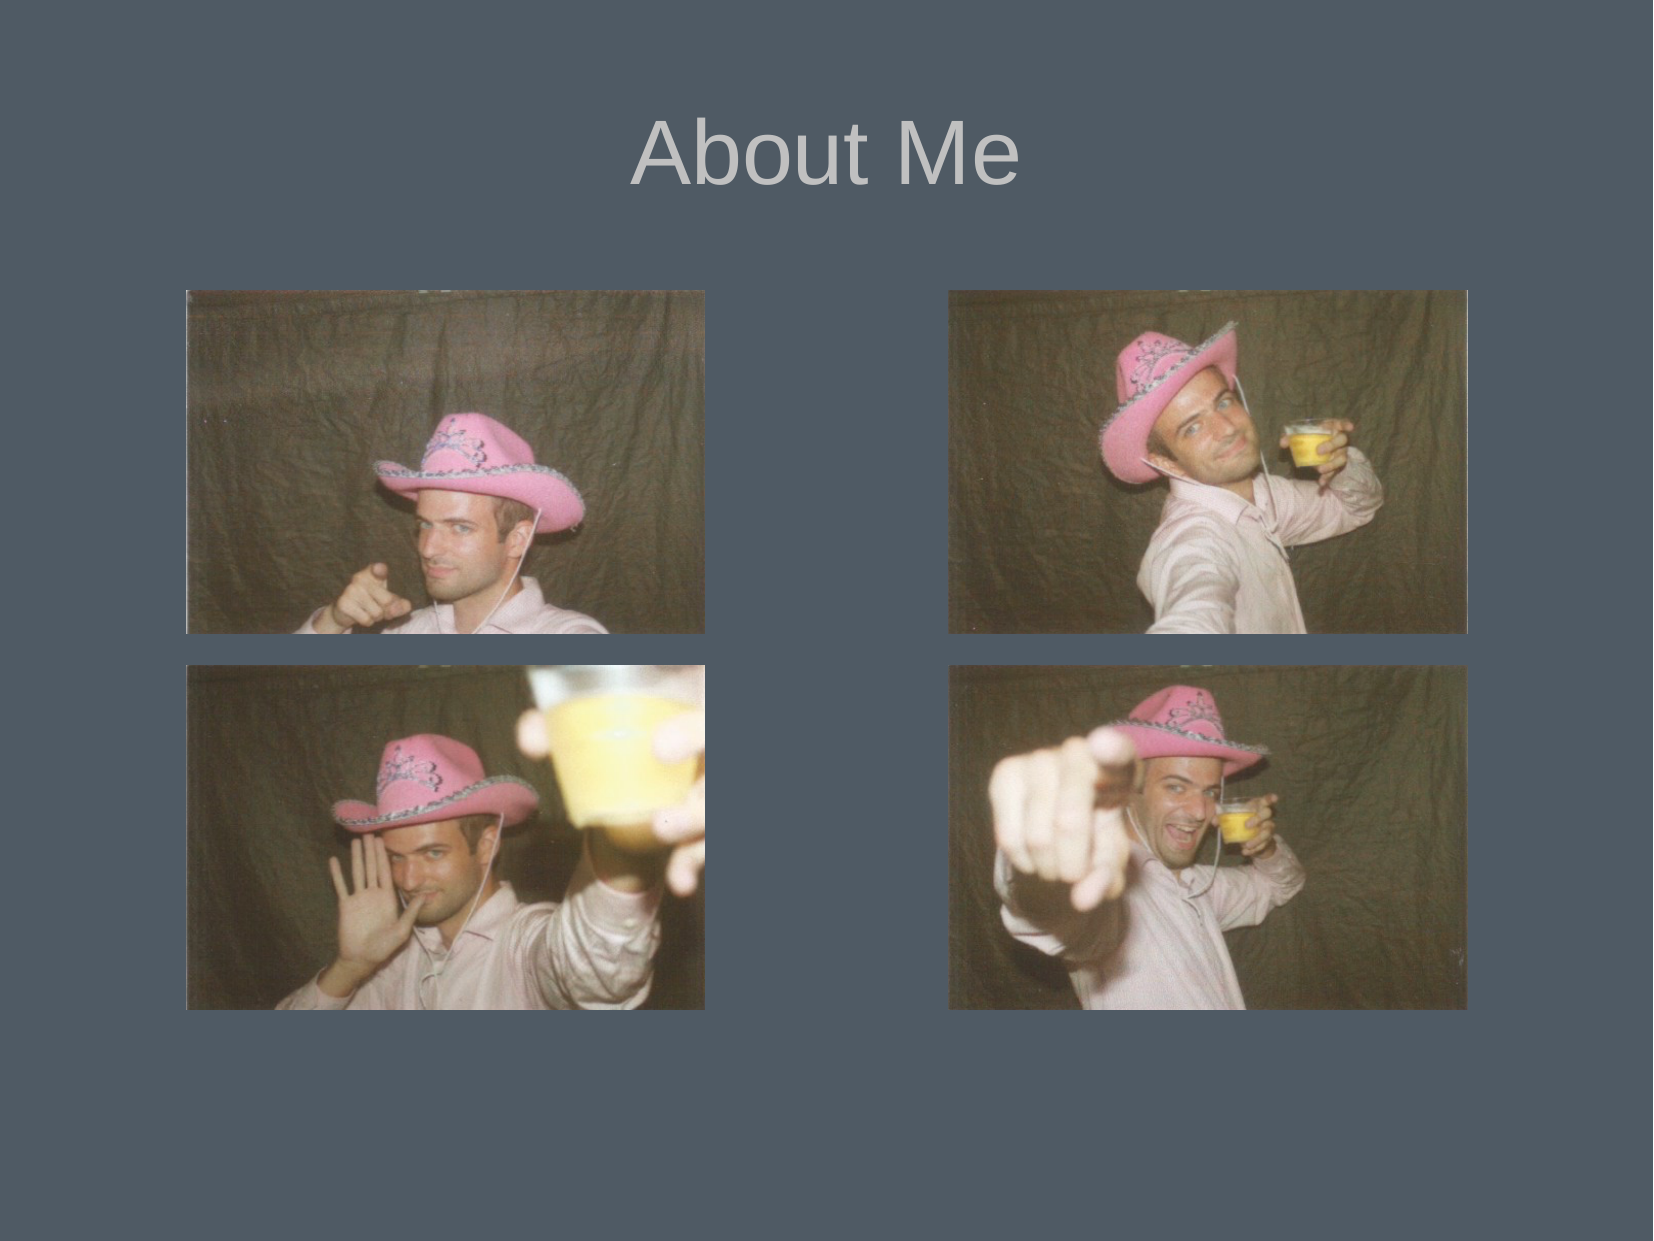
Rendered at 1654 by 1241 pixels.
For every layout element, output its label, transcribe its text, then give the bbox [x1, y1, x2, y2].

title About Me [82, 49, 1571, 257]
picture [948, 290, 1468, 634]
picture [186, 290, 705, 634]
picture [948, 665, 1468, 1010]
picture [186, 665, 705, 1010]
